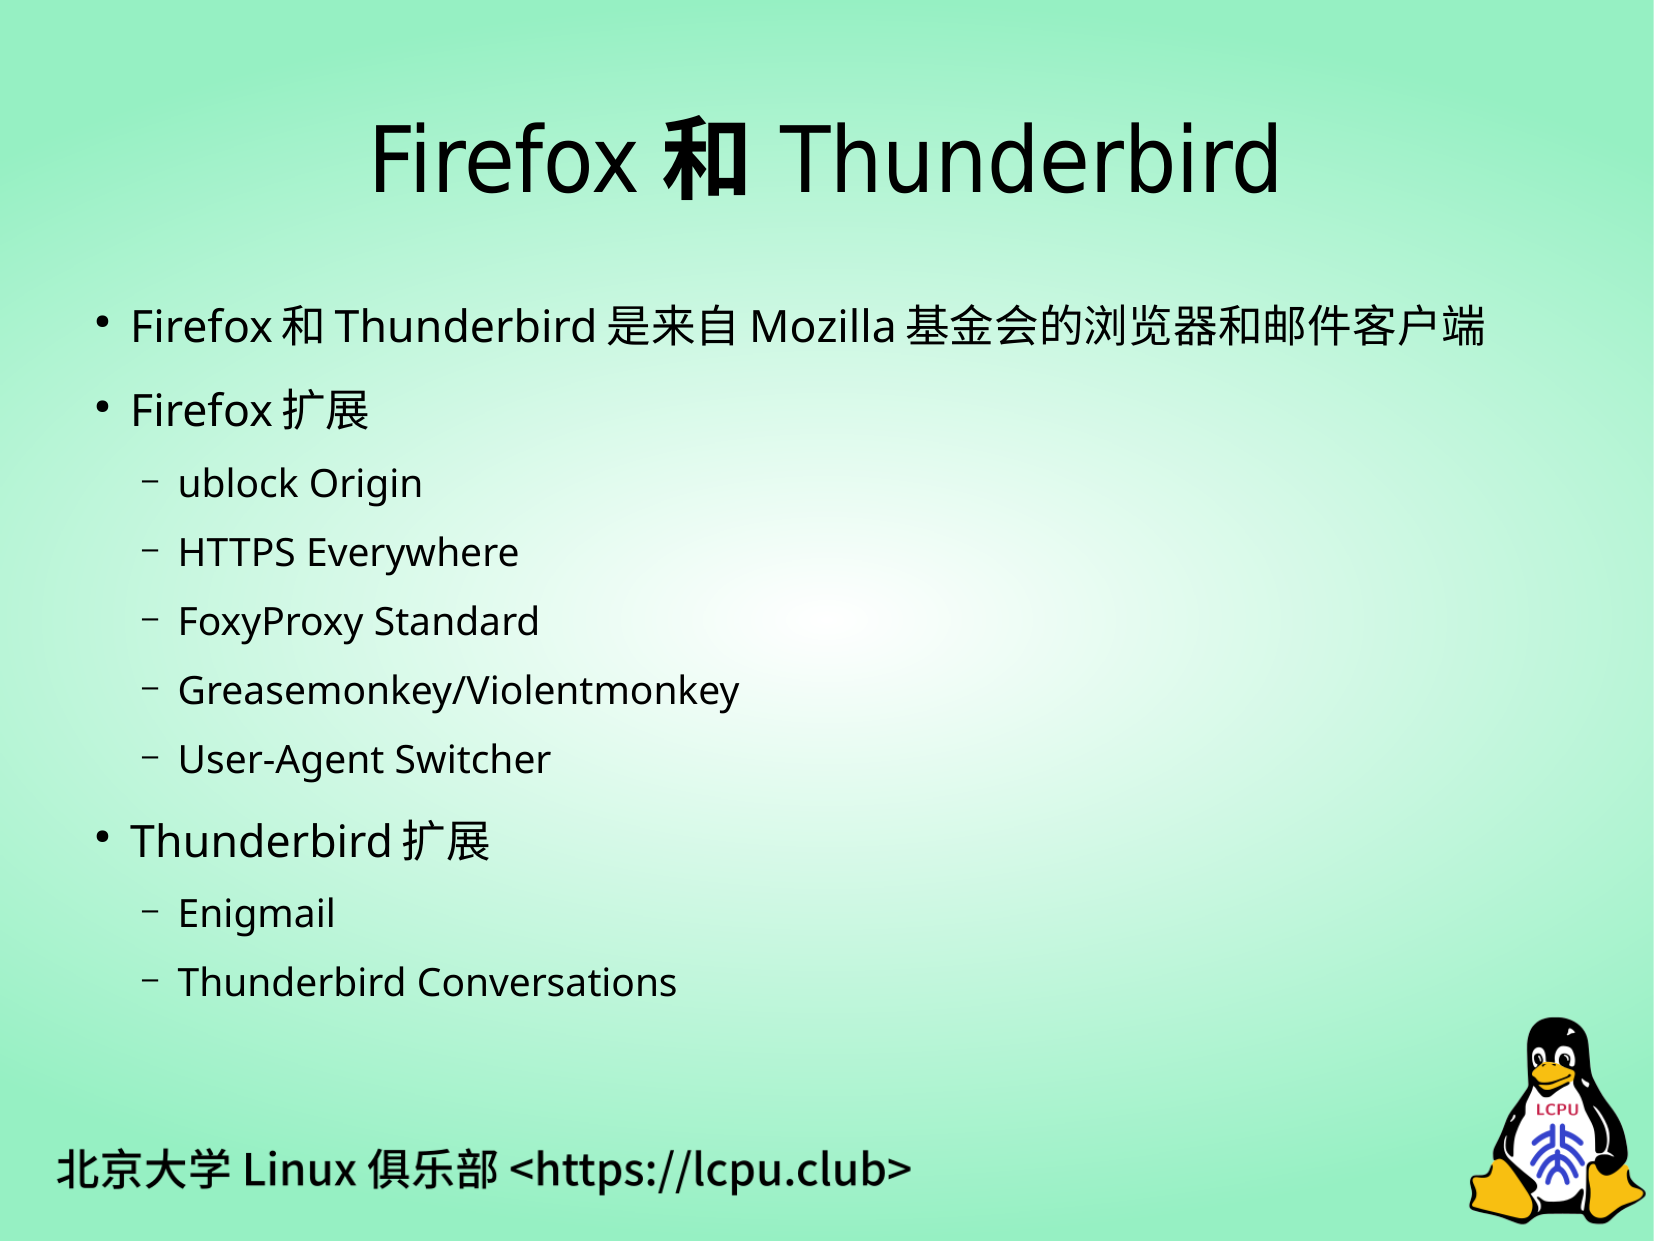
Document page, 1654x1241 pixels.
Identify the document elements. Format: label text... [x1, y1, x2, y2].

picture [0, 0, 1654, 1241]
title Firefox和Thunderbird [82, 49, 1571, 257]
list Firefox和Thunderbird是来自Mozilla基金会的浏览器和邮件客户端 Firefox扩展 ublock Origin HTTPS Everywhere FoxyProxy Standard Greasemonkey/Violentmonkey User-Agent Switcher Thunderbird扩展 Enigmail Thunderbird Conversations [82, 290, 1571, 1010]
